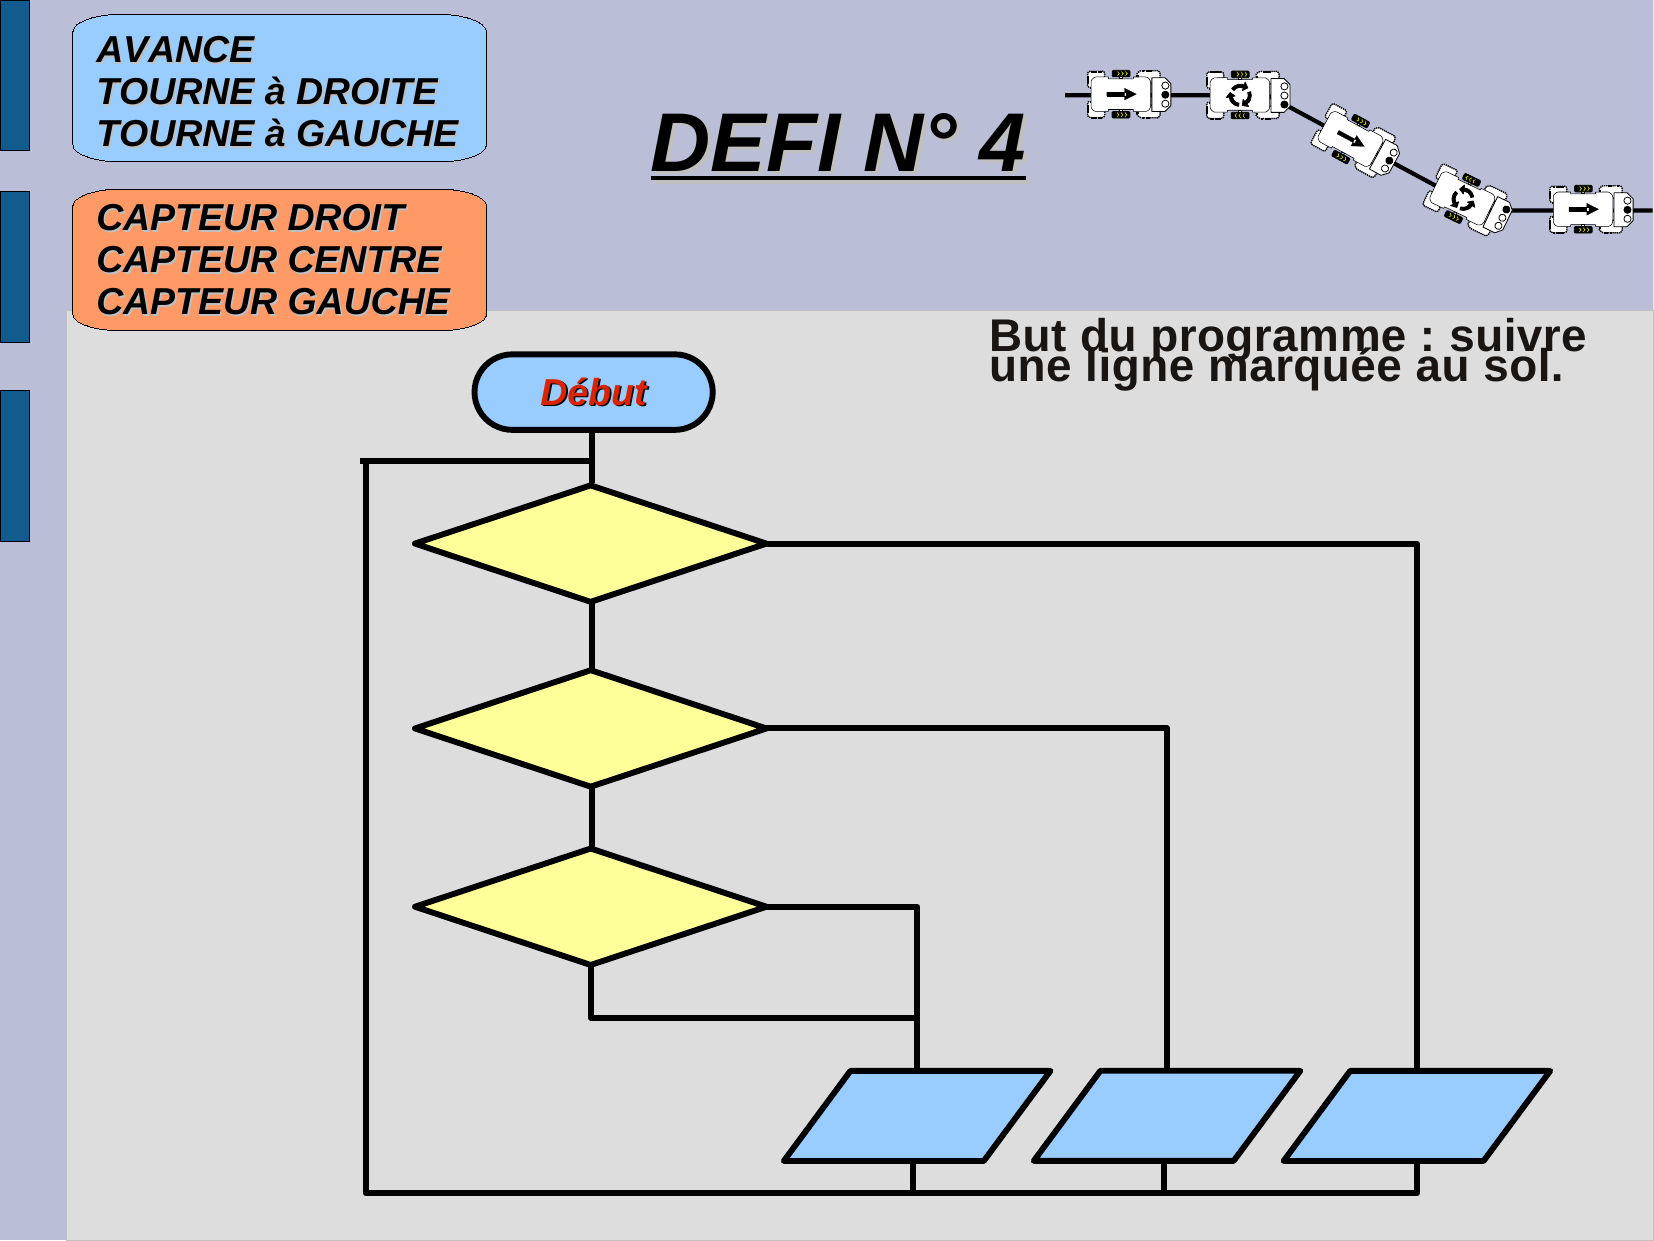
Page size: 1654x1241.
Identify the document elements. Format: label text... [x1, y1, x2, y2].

text_box [414, 485, 766, 602]
text_box [1283, 1070, 1551, 1161]
text_box AVANCE TOURNE à DROITE TOURNE à GAUCHE CAPTEUR DROIT CAPTEUR CENTRE CAPTEUR GAUCHE [81, 21, 474, 337]
text_box [83, 14, 487, 157]
text_box [474, 194, 487, 326]
text_box [414, 670, 766, 787]
text_box [783, 1070, 1051, 1161]
text_box [72, 196, 81, 324]
text_box [414, 848, 766, 965]
picture [1062, 69, 1654, 237]
text_box Début [474, 354, 713, 430]
text_box But du programme : suivre une ligne marquée au sol. [974, 324, 1654, 445]
text_box DEFI N° 4 [636, 88, 1042, 197]
text_box [72, 22, 81, 155]
text_box [1033, 1070, 1301, 1161]
